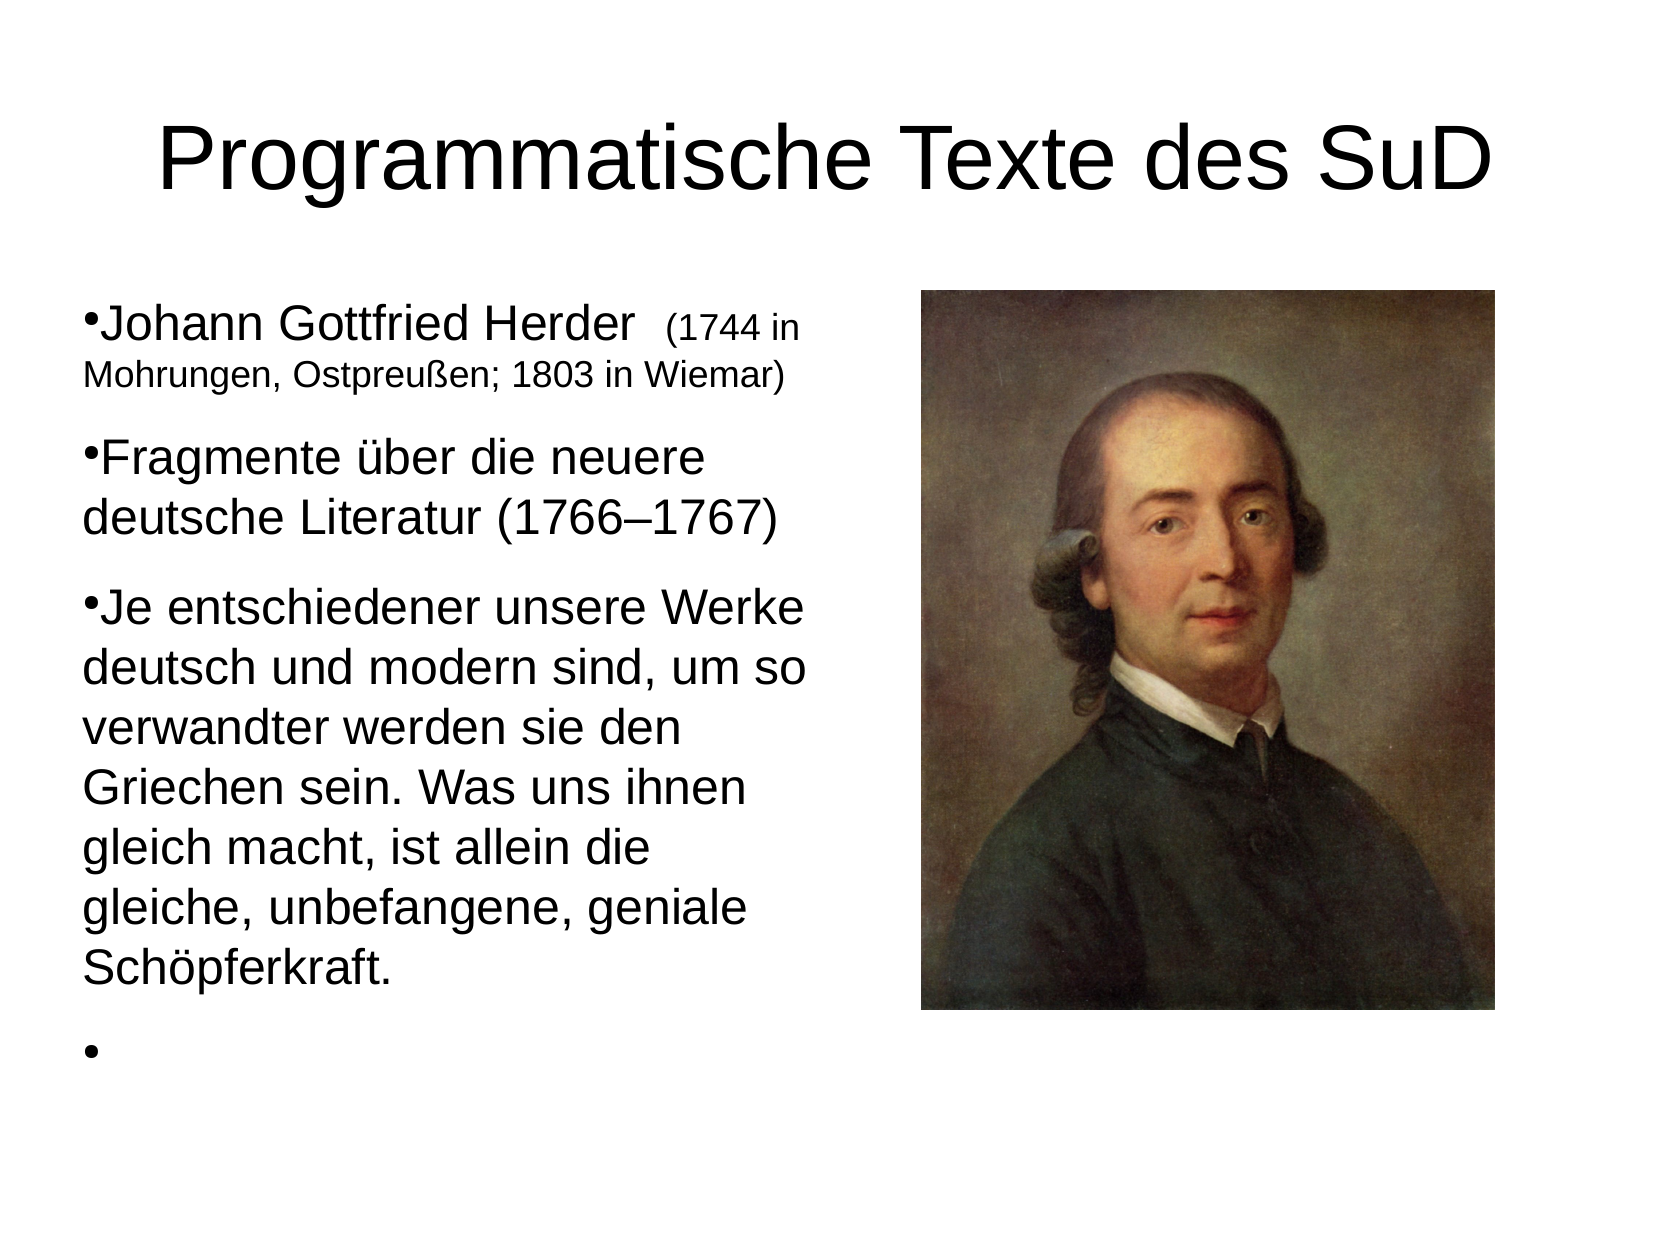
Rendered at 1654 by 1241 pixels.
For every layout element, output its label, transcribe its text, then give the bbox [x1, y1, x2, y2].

title Programmatische Texte des SuD [82, 49, 1571, 257]
picture [921, 290, 1495, 1010]
list Johann Gottfried Herder (1744 in Mohrungen, Ostpreußen; 1803 in Wiemar) Fragmente über die neuere deutsche Literatur (1766–1767) Je entschiedener unsere Werke deutsch und modern sind, um so verwandter werden sie den Griechen sein. Was uns ihnen gleich macht, ist allein die gleiche, unbefangene, geniale Schöpferkraft. [82, 290, 809, 1010]
